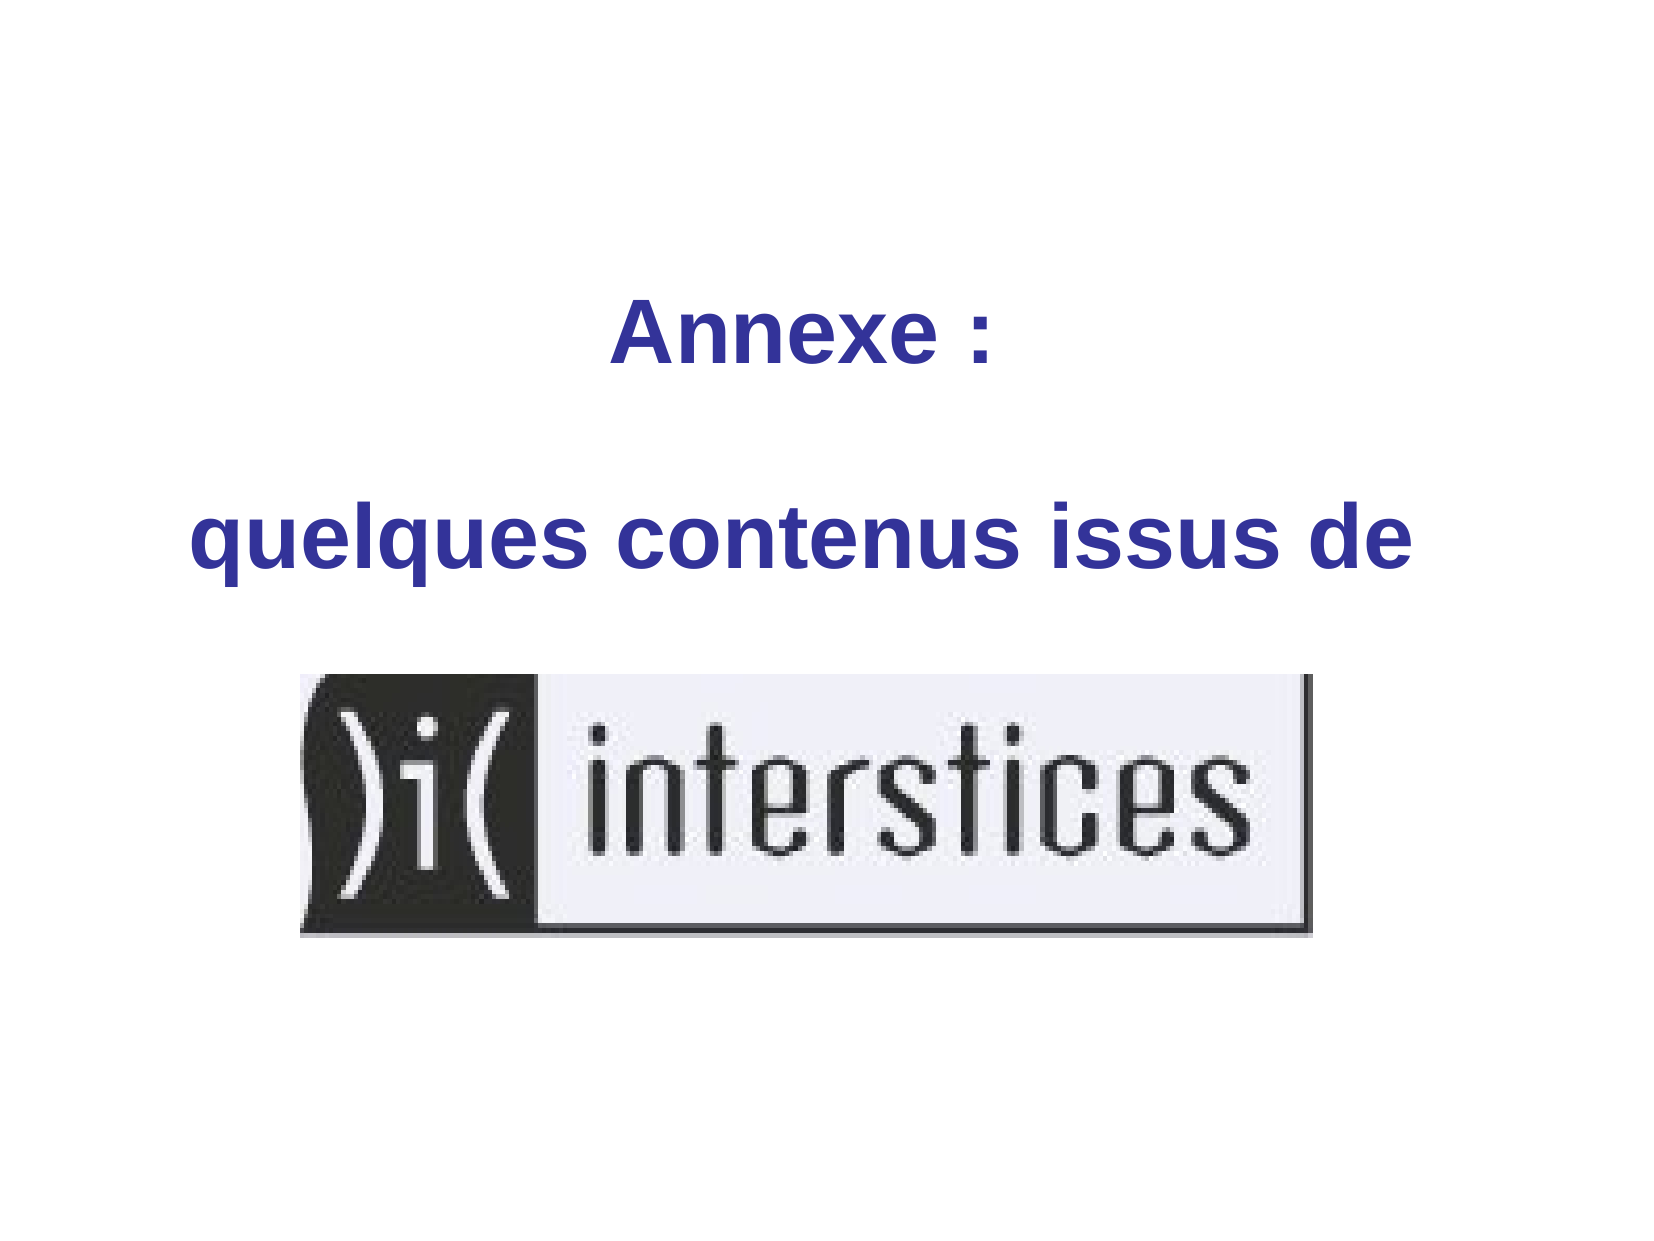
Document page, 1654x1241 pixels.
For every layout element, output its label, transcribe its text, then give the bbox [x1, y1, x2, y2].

title Annexe : quelques contenus issus de [112, 272, 1519, 904]
picture [300, 674, 1313, 938]
